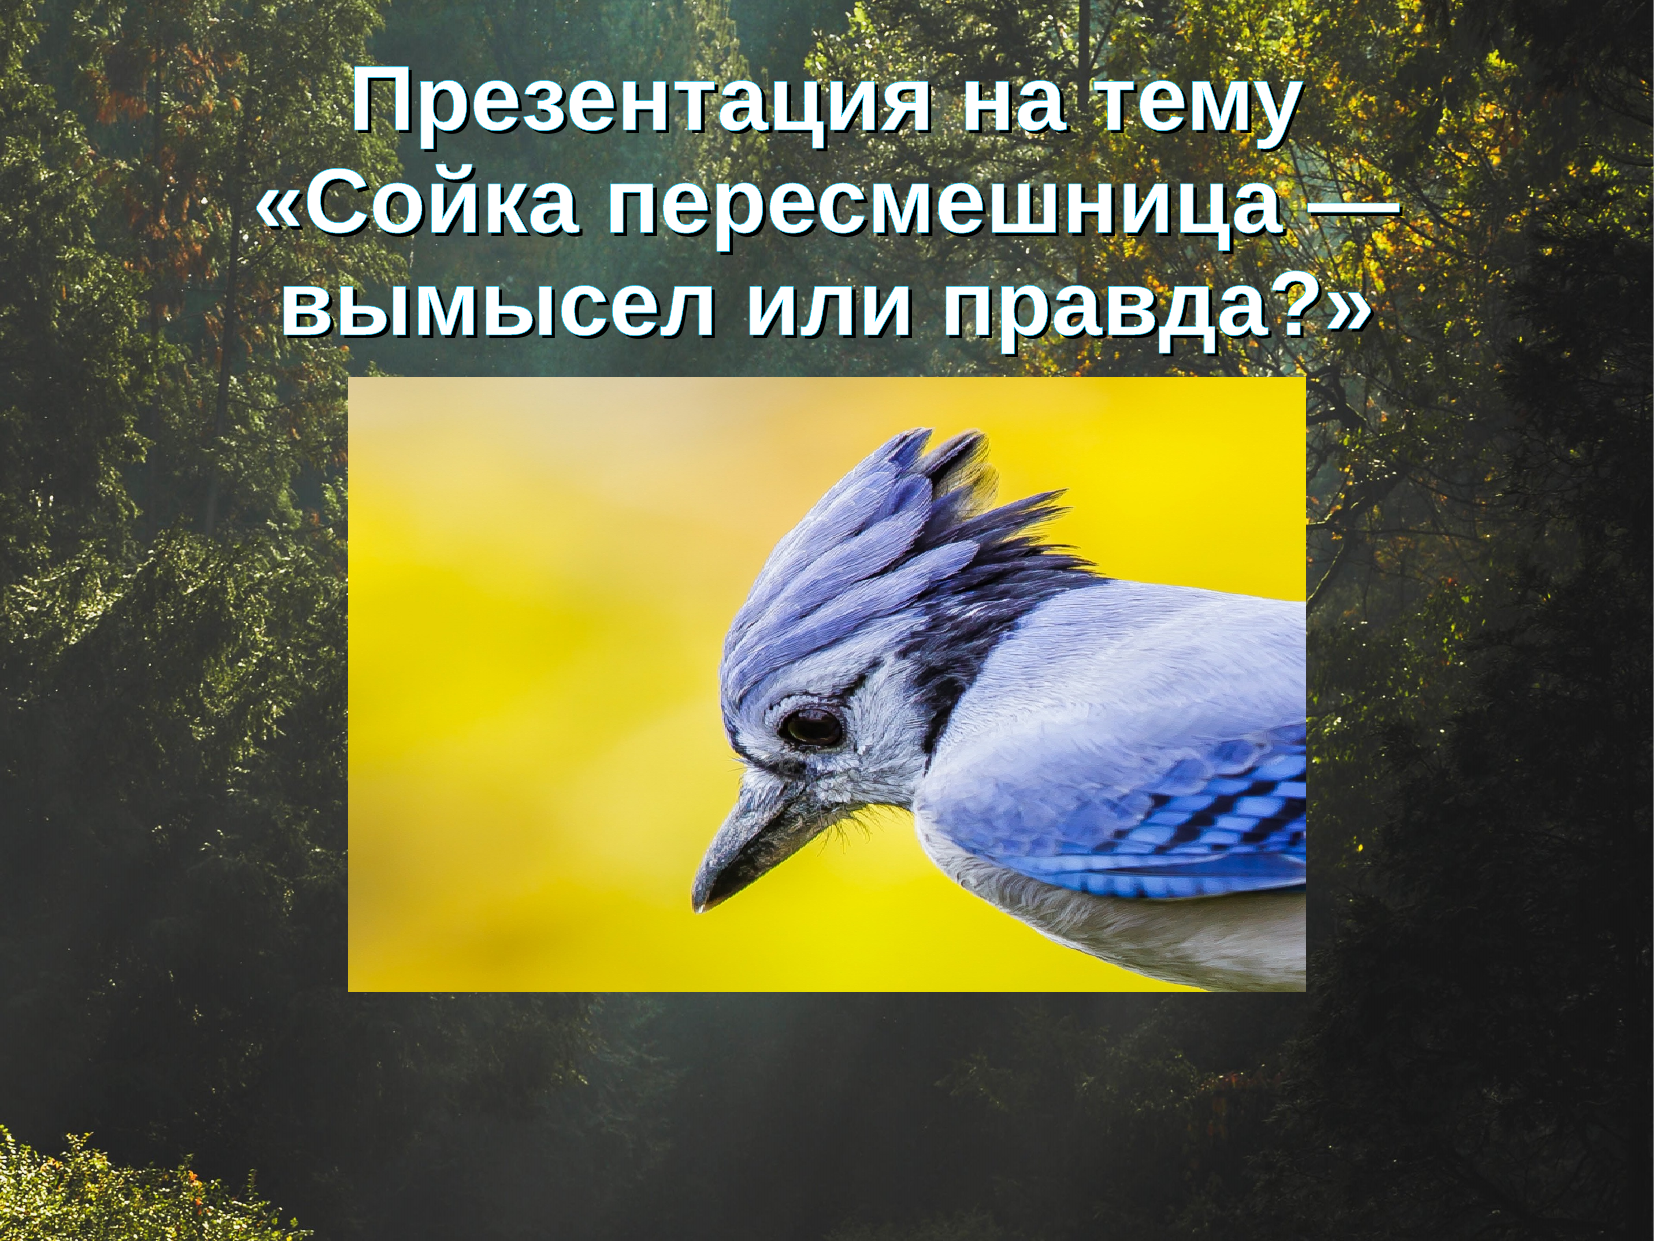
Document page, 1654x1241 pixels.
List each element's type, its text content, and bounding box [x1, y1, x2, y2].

picture [0, 0, 1654, 1241]
title Презентация на тему «Сойка пересмешница — вымысел или правда?» [82, 46, 1571, 355]
